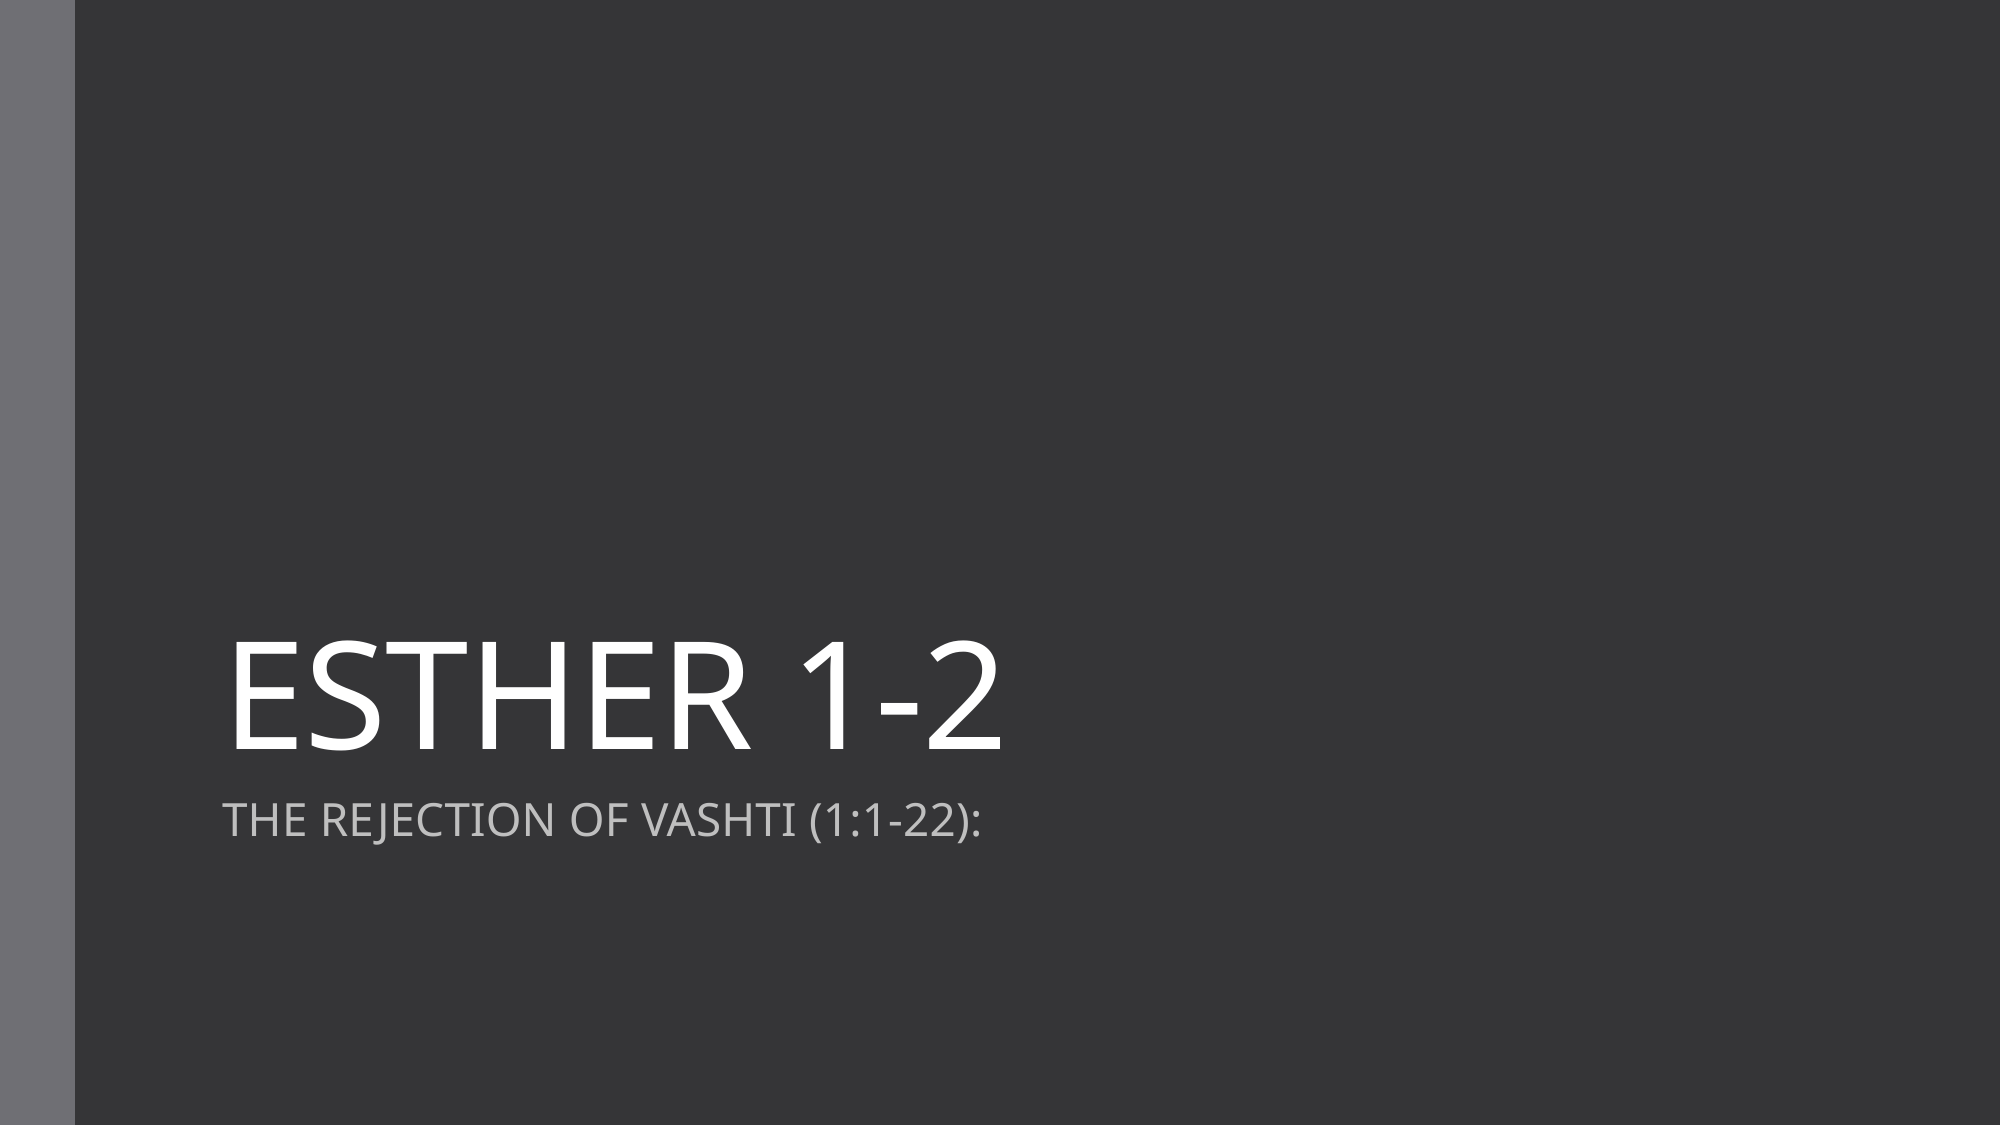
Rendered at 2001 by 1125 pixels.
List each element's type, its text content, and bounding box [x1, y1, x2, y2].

title ESTHER 1-2 [206, 124, 1752, 787]
subtitle THE REJECTION OF VASHTI (1:1-22): [206, 787, 1752, 1066]
